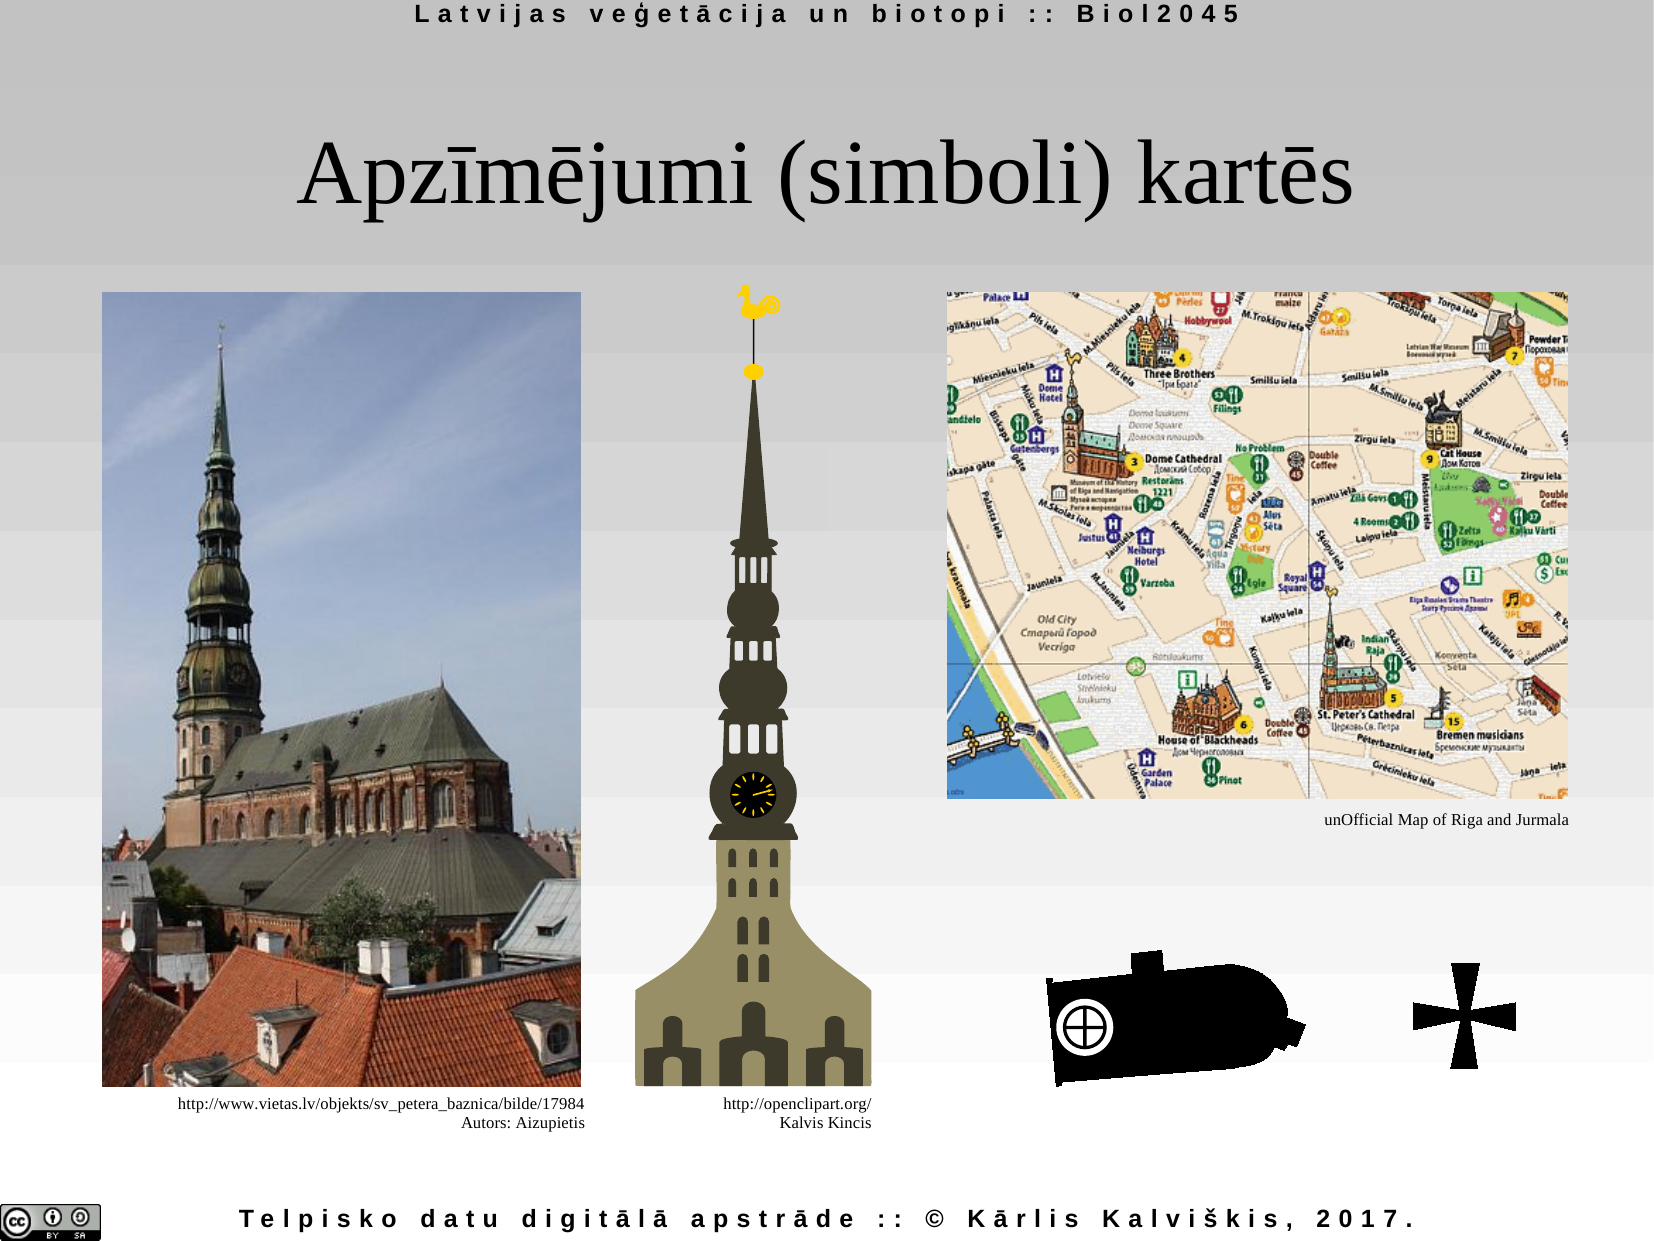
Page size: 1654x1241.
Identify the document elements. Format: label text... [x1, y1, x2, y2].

text_box [1046, 950, 1306, 1087]
picture [0, 0, 1654, 1241]
text_box [1413, 963, 1516, 1069]
title Apzīmējumi (simboli) kartēs [29, 49, 1625, 296]
text_box unOfficial Map of Riga and Jurmala [1324, 810, 1570, 829]
text_box http://openclipart.org/ Kalvis Kincis [723, 1094, 872, 1132]
text_box http://www.vietas.lv/objekts/sv_petera_baznica/bilde/17984 Autors: Aizupietis [178, 1094, 586, 1132]
